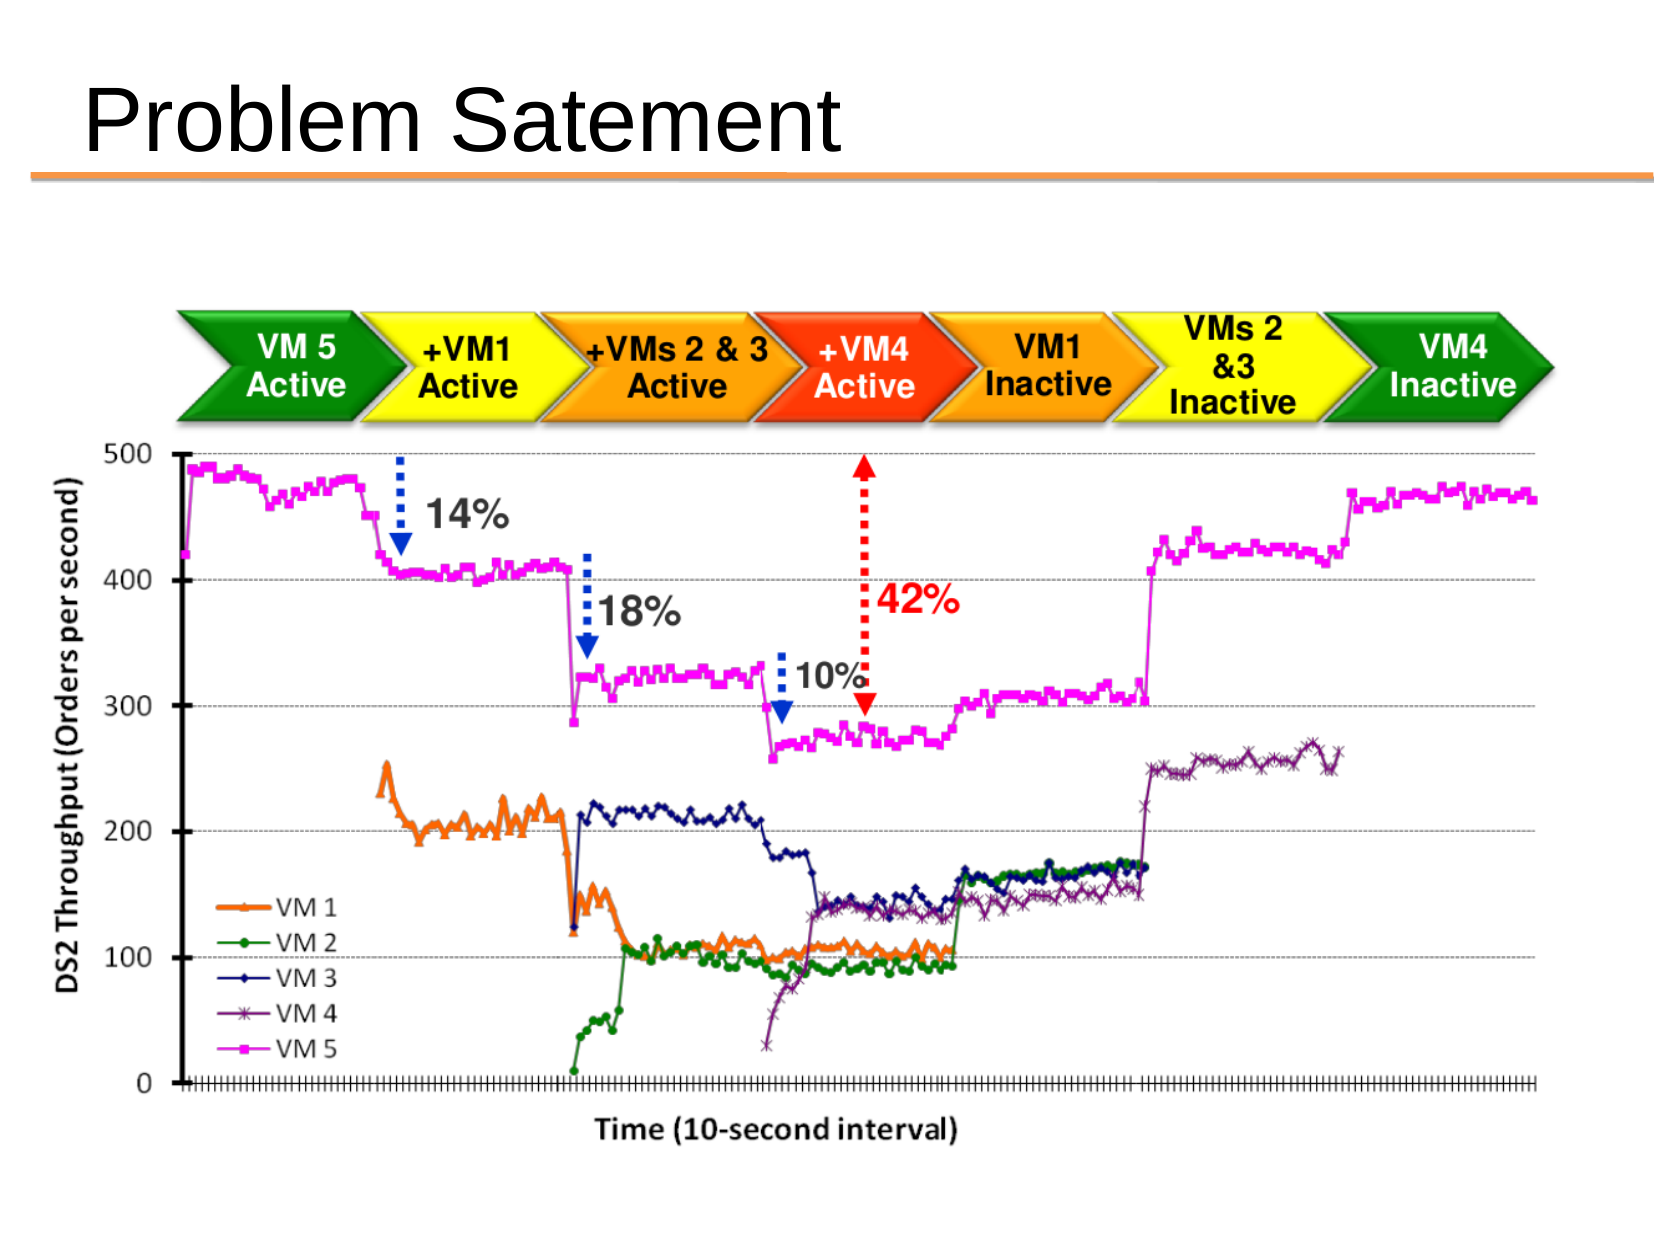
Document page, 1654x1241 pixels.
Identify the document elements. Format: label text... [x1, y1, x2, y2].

picture [35, 271, 1630, 1158]
title Problem Satement [82, 183, 1571, 189]
title Problem Satement [82, 49, 1571, 172]
